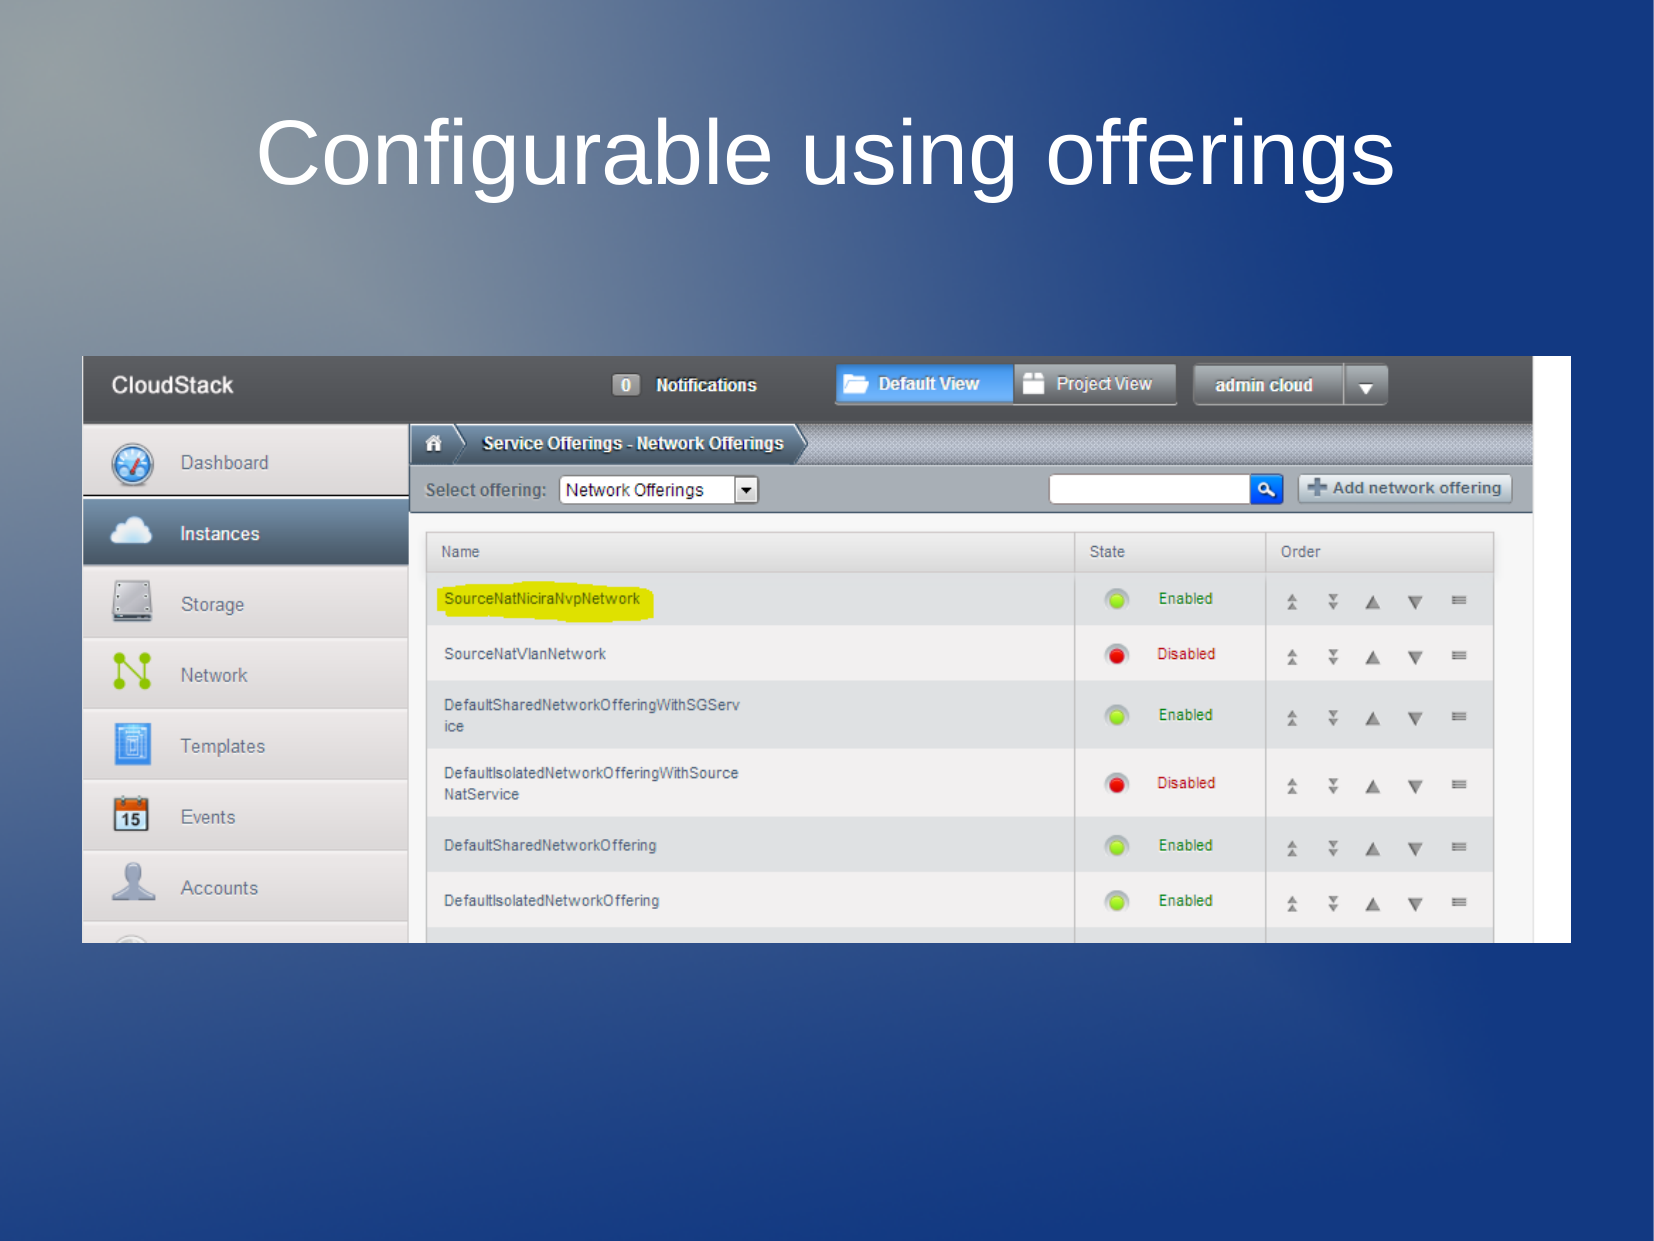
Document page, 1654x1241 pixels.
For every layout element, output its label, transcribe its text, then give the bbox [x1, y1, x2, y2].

picture [0, 0, 1654, 1241]
title Configurable using offerings [82, 49, 1571, 257]
